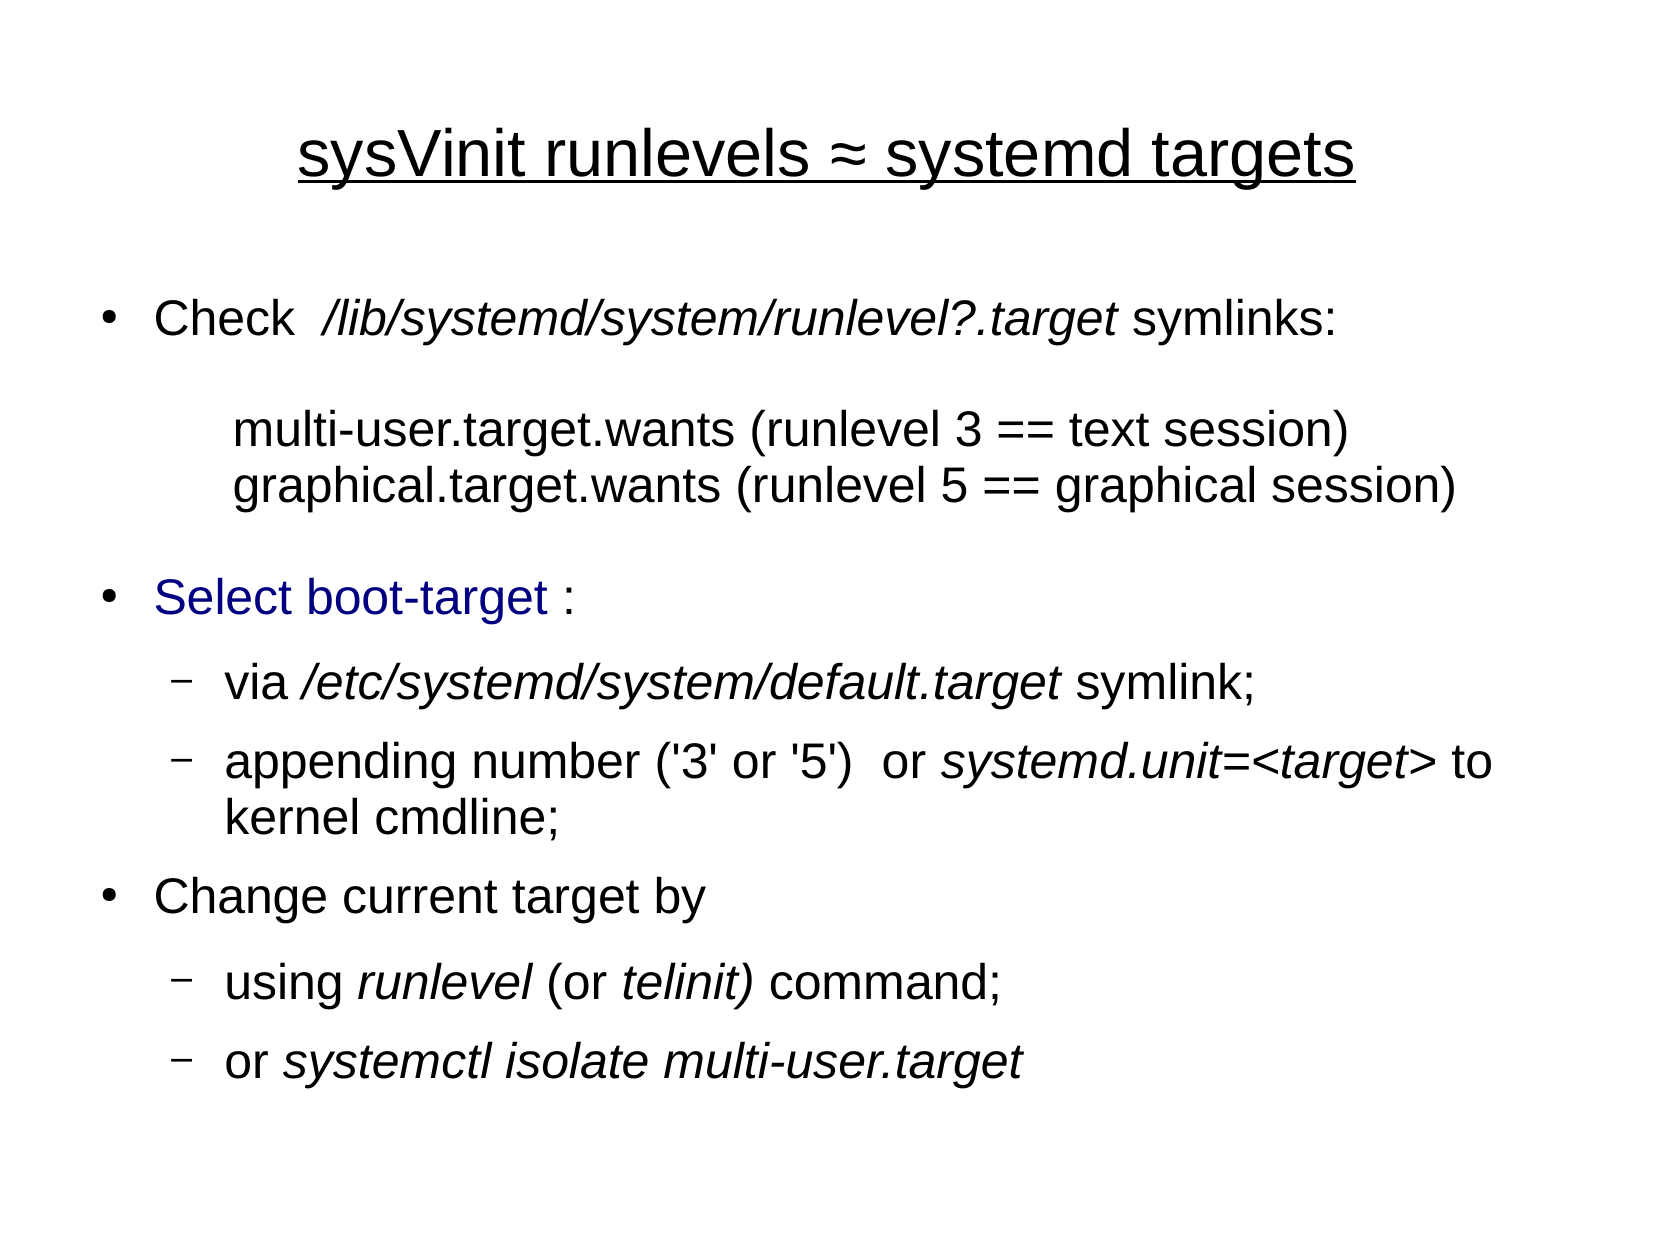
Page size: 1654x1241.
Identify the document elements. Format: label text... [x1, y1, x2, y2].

list Check /lib/systemd/system/runlevel?.target symlinks: multi-user.target.wants (runlevel 3 == text session) graphical.target.wants (runlevel 5 == graphical session) Select boot-target : via /etc/systemd/system/default.target symlink; appending number ('3' or '5') or systemd.unit=<target> to kernel cmdline; Change current target by using runlevel (or telinit) command; or systemctl isolate multi-user.target [82, 290, 1571, 1010]
title sysVinit runlevels ≈ systemd targets [82, 49, 1571, 257]
